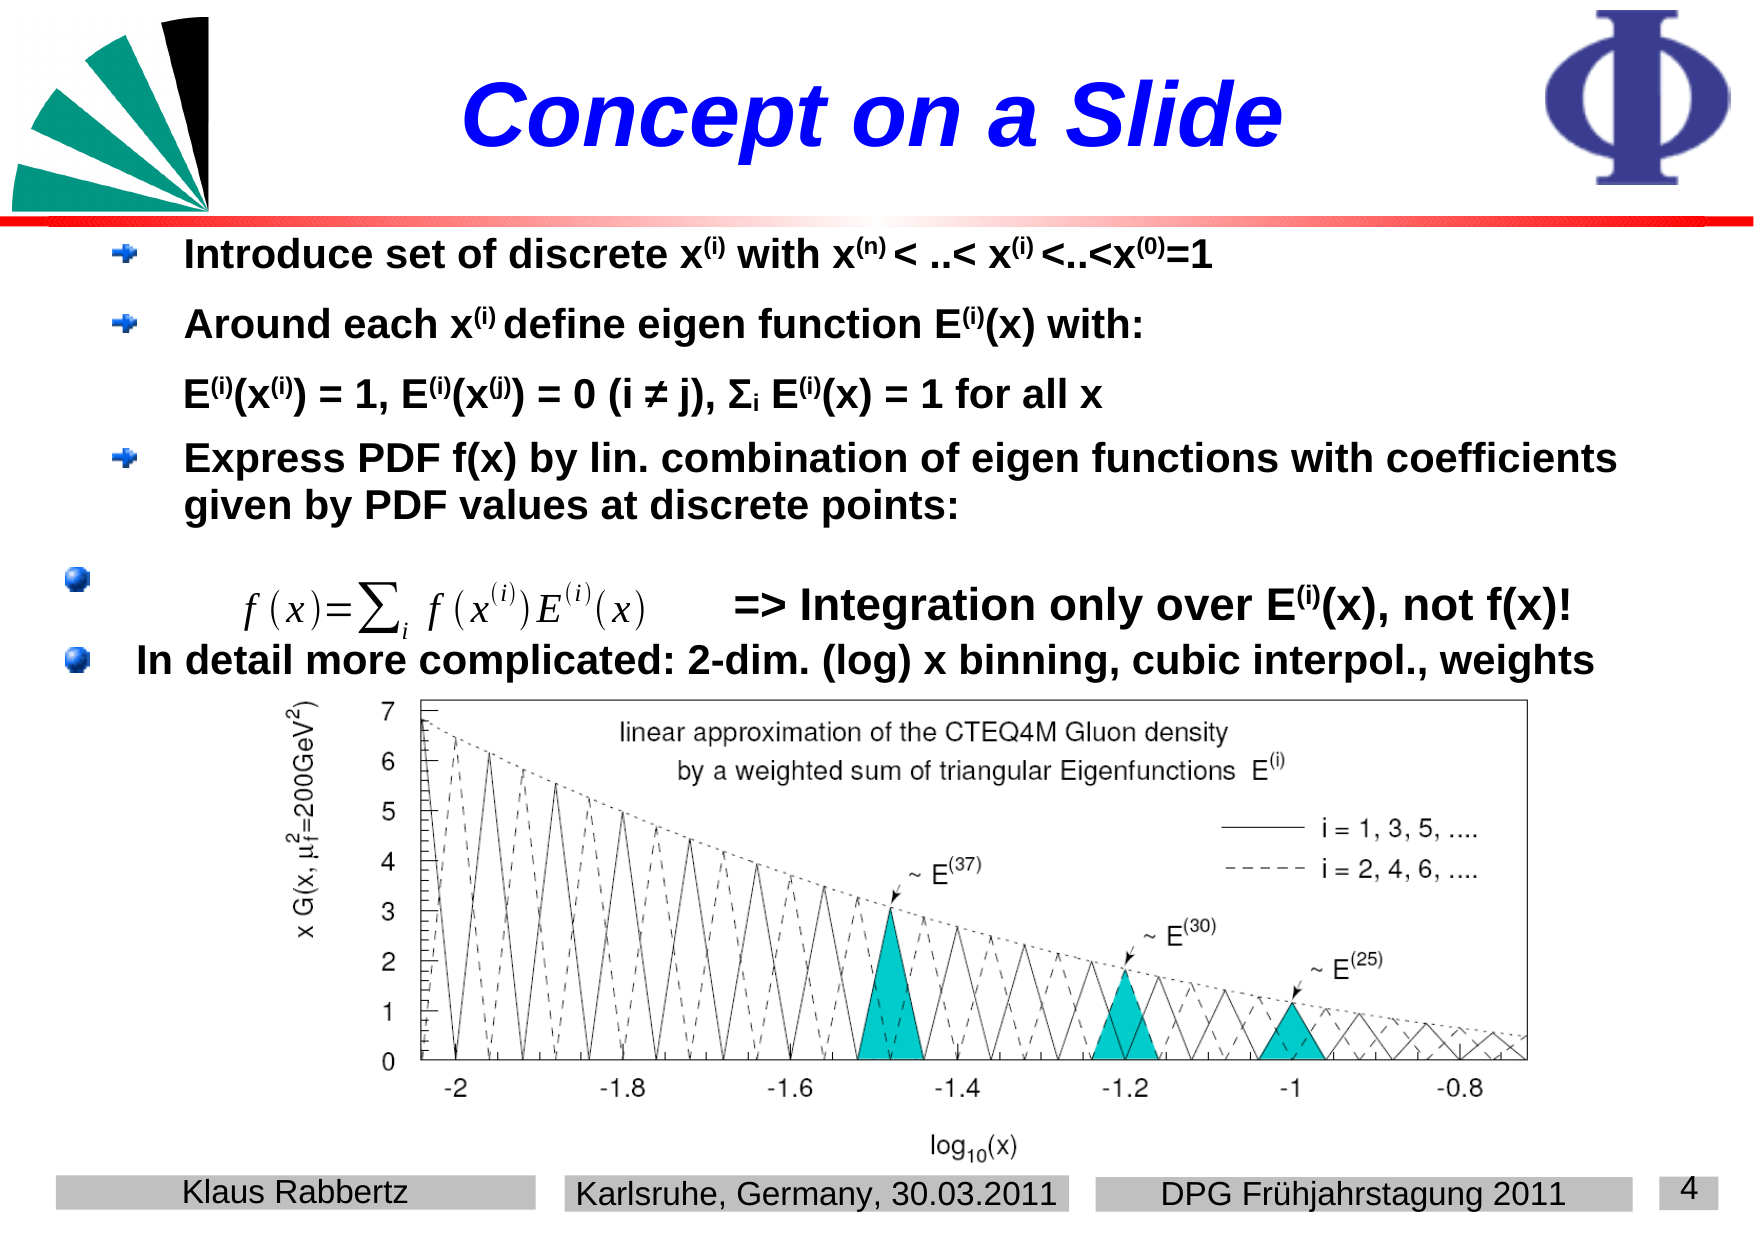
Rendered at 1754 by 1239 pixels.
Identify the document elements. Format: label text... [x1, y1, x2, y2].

picture [1545, 10, 1731, 185]
chart [228, 579, 654, 646]
list Introduce set of discrete x(i) with x(n) < ..< x(i) <..<x(0)=1 Around each x(i) define eigen function E(i)(x) with: E(i)(x(i)) = 1, E(i)(x(j)) = 0 (i ≠ j), Σi E(i)(x) = 1 for all x Express PDF f(x) by lin. combination of eigen functions with coefficients given by PDF values at discrete points: In detail more complicated: 2-dim. (log) x binning, cubic interpol., weights [53, 230, 1727, 702]
picture [273, 702, 1550, 1173]
title Concept on a Slide [282, 21, 1566, 183]
picture [12, 17, 209, 214]
text_box => Integration only over E(i)(x), not f(x)! [721, 572, 1584, 638]
